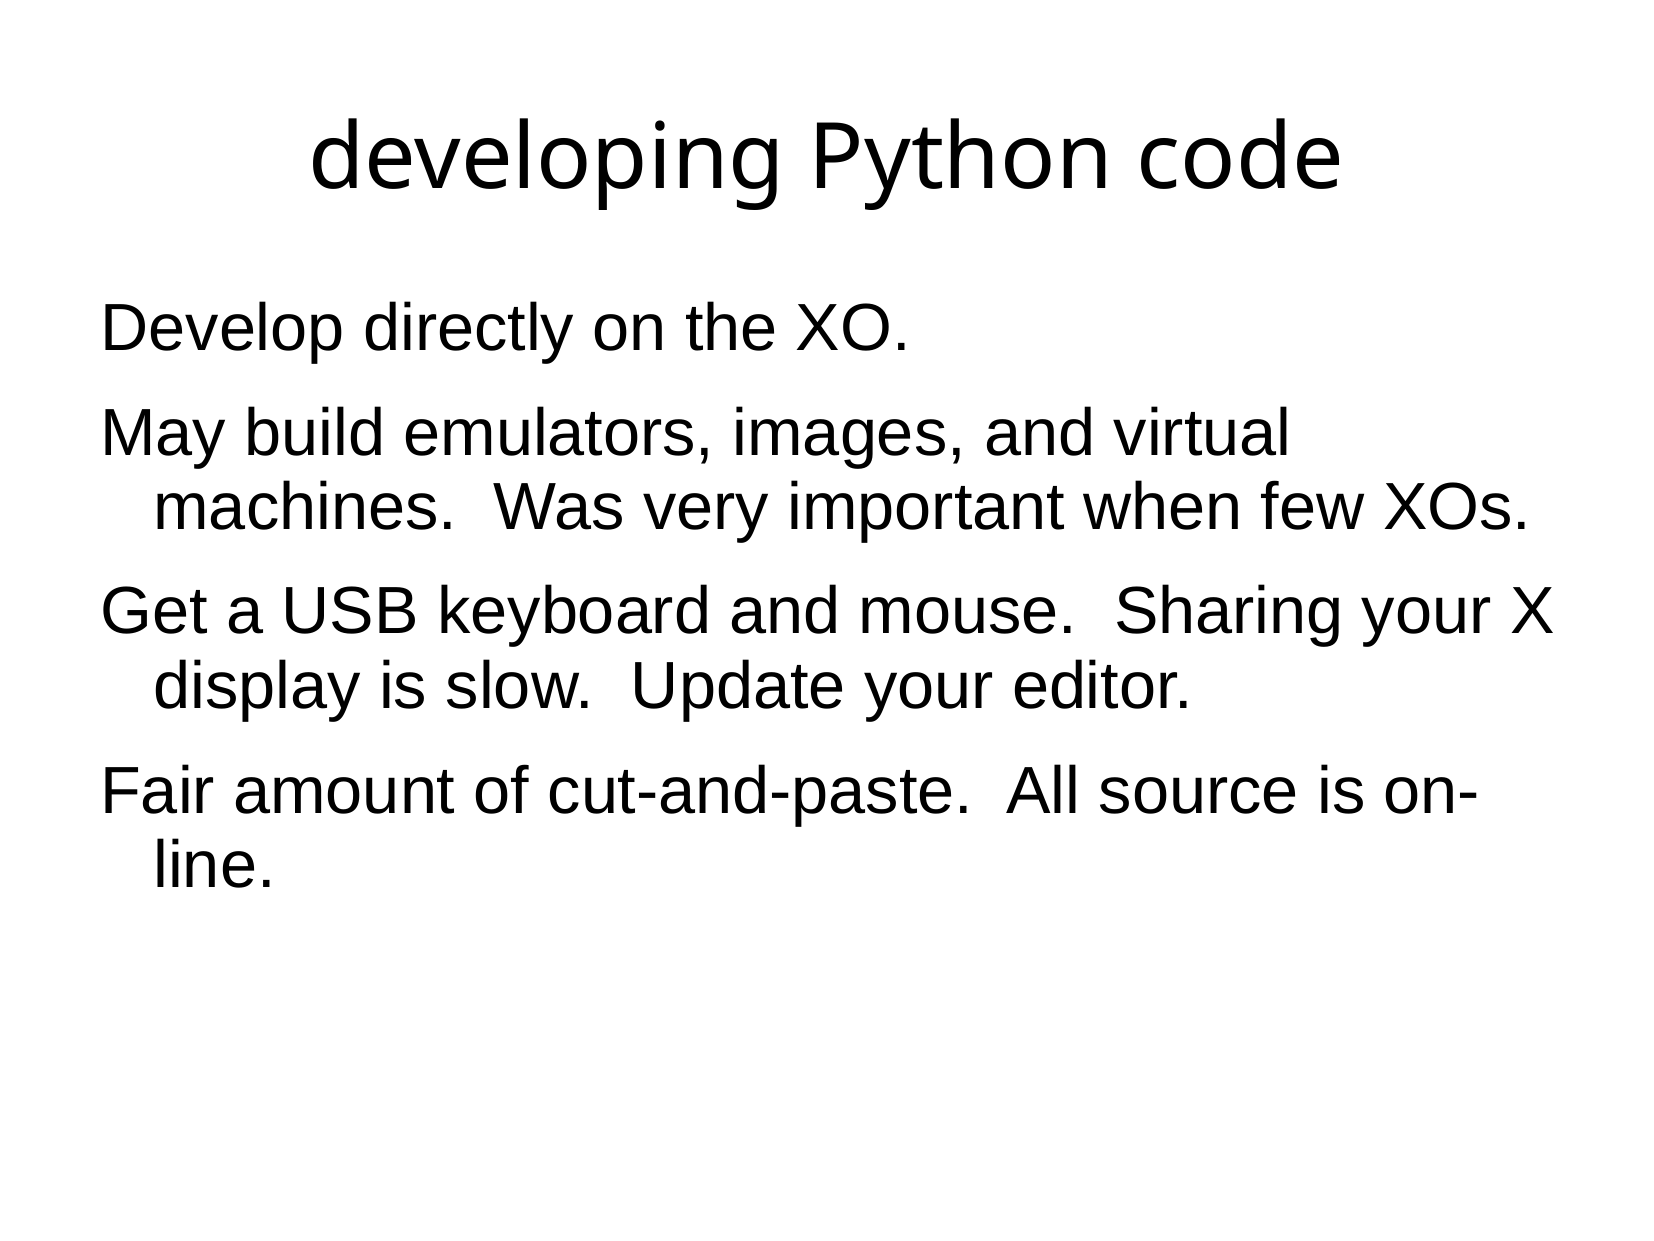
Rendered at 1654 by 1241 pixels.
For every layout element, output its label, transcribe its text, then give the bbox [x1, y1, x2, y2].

list Develop directly on the XO. May build emulators, images, and virtual machines. Was very important when few XOs. Get a USB keyboard and mouse. Sharing your X display is slow. Update your editor. Fair amount of cut-and-paste. All source is on-line. [82, 290, 1571, 1094]
title developing Python code [82, 56, 1571, 250]
